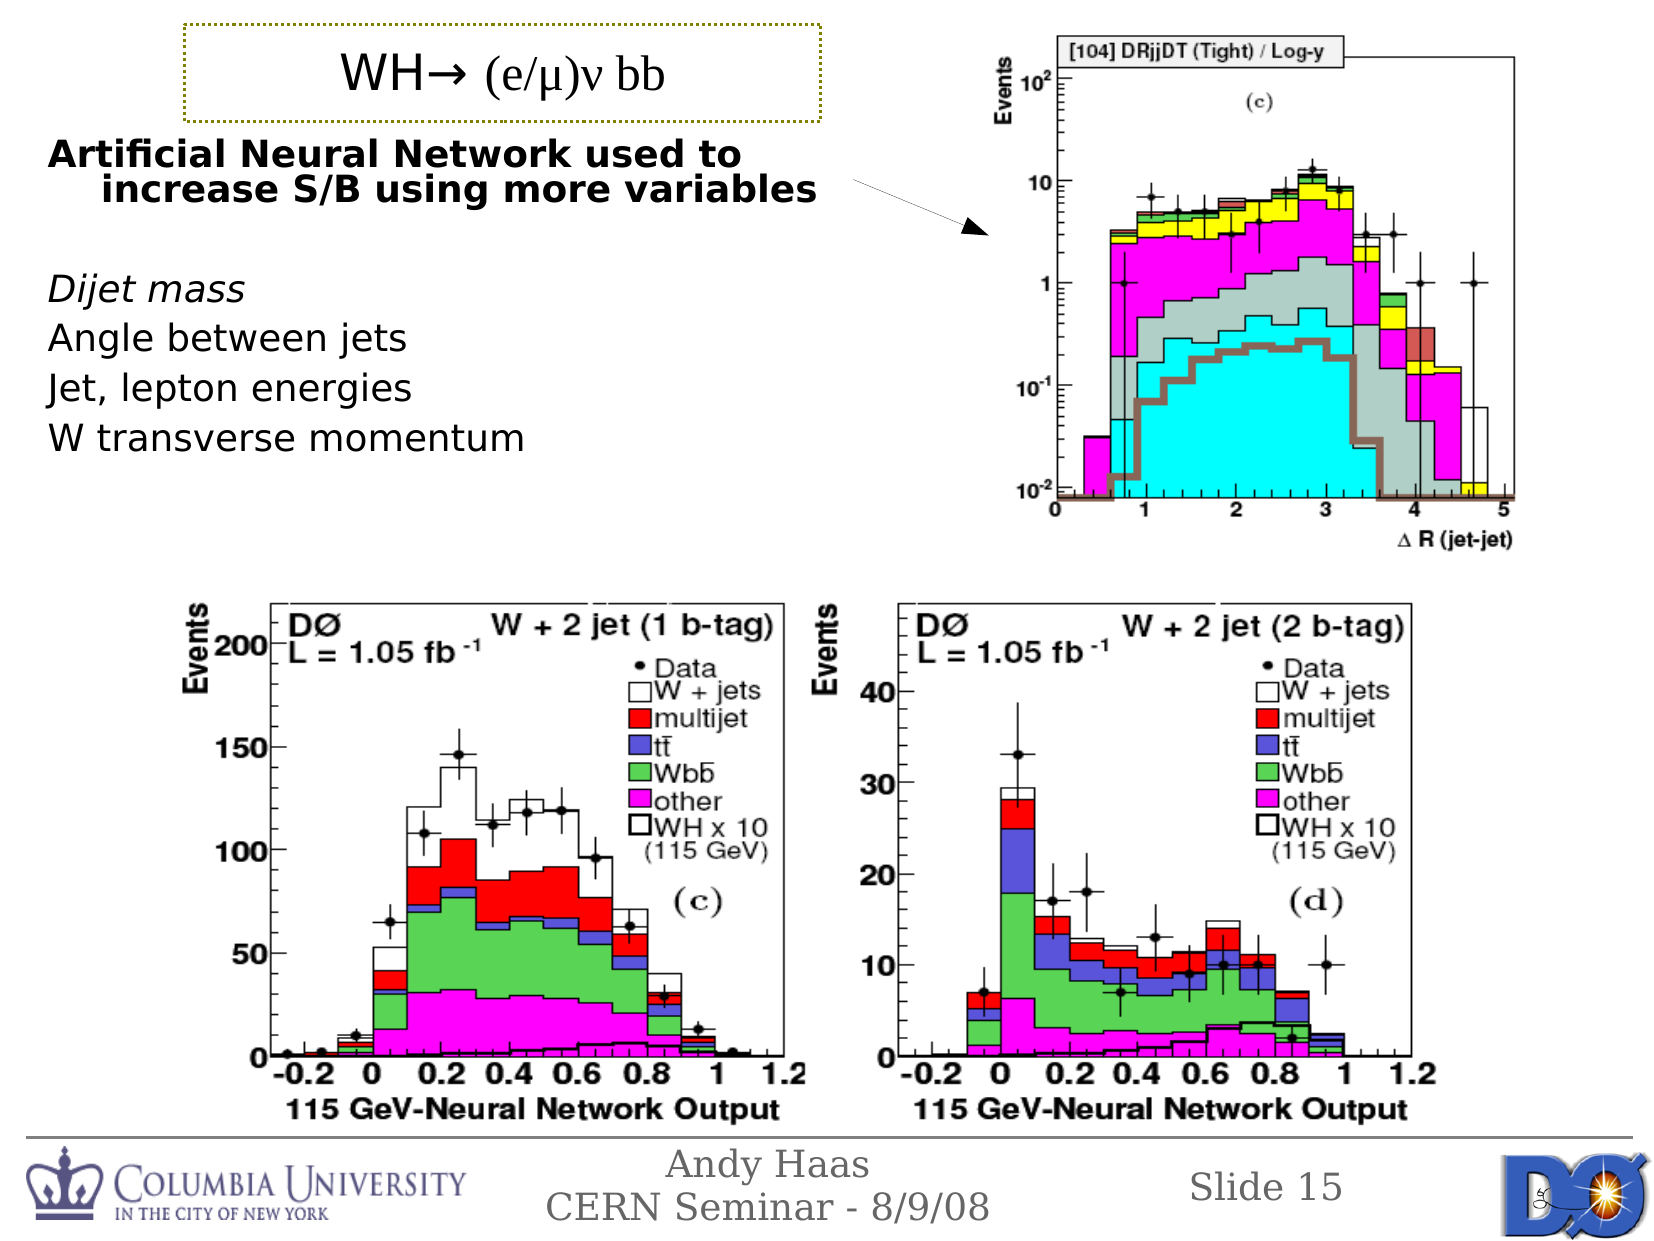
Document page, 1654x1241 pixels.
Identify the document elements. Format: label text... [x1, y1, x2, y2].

picture [985, 25, 1556, 563]
picture [171, 590, 1448, 1134]
title WH→ (e/μ)ν bb [184, 24, 821, 122]
list Artificial Neural Network used to increase S/B using more variables Dijet mass Angle between jets Jet, lepton energies W transverse momentum [30, 140, 866, 1125]
picture [1497, 1149, 1654, 1241]
